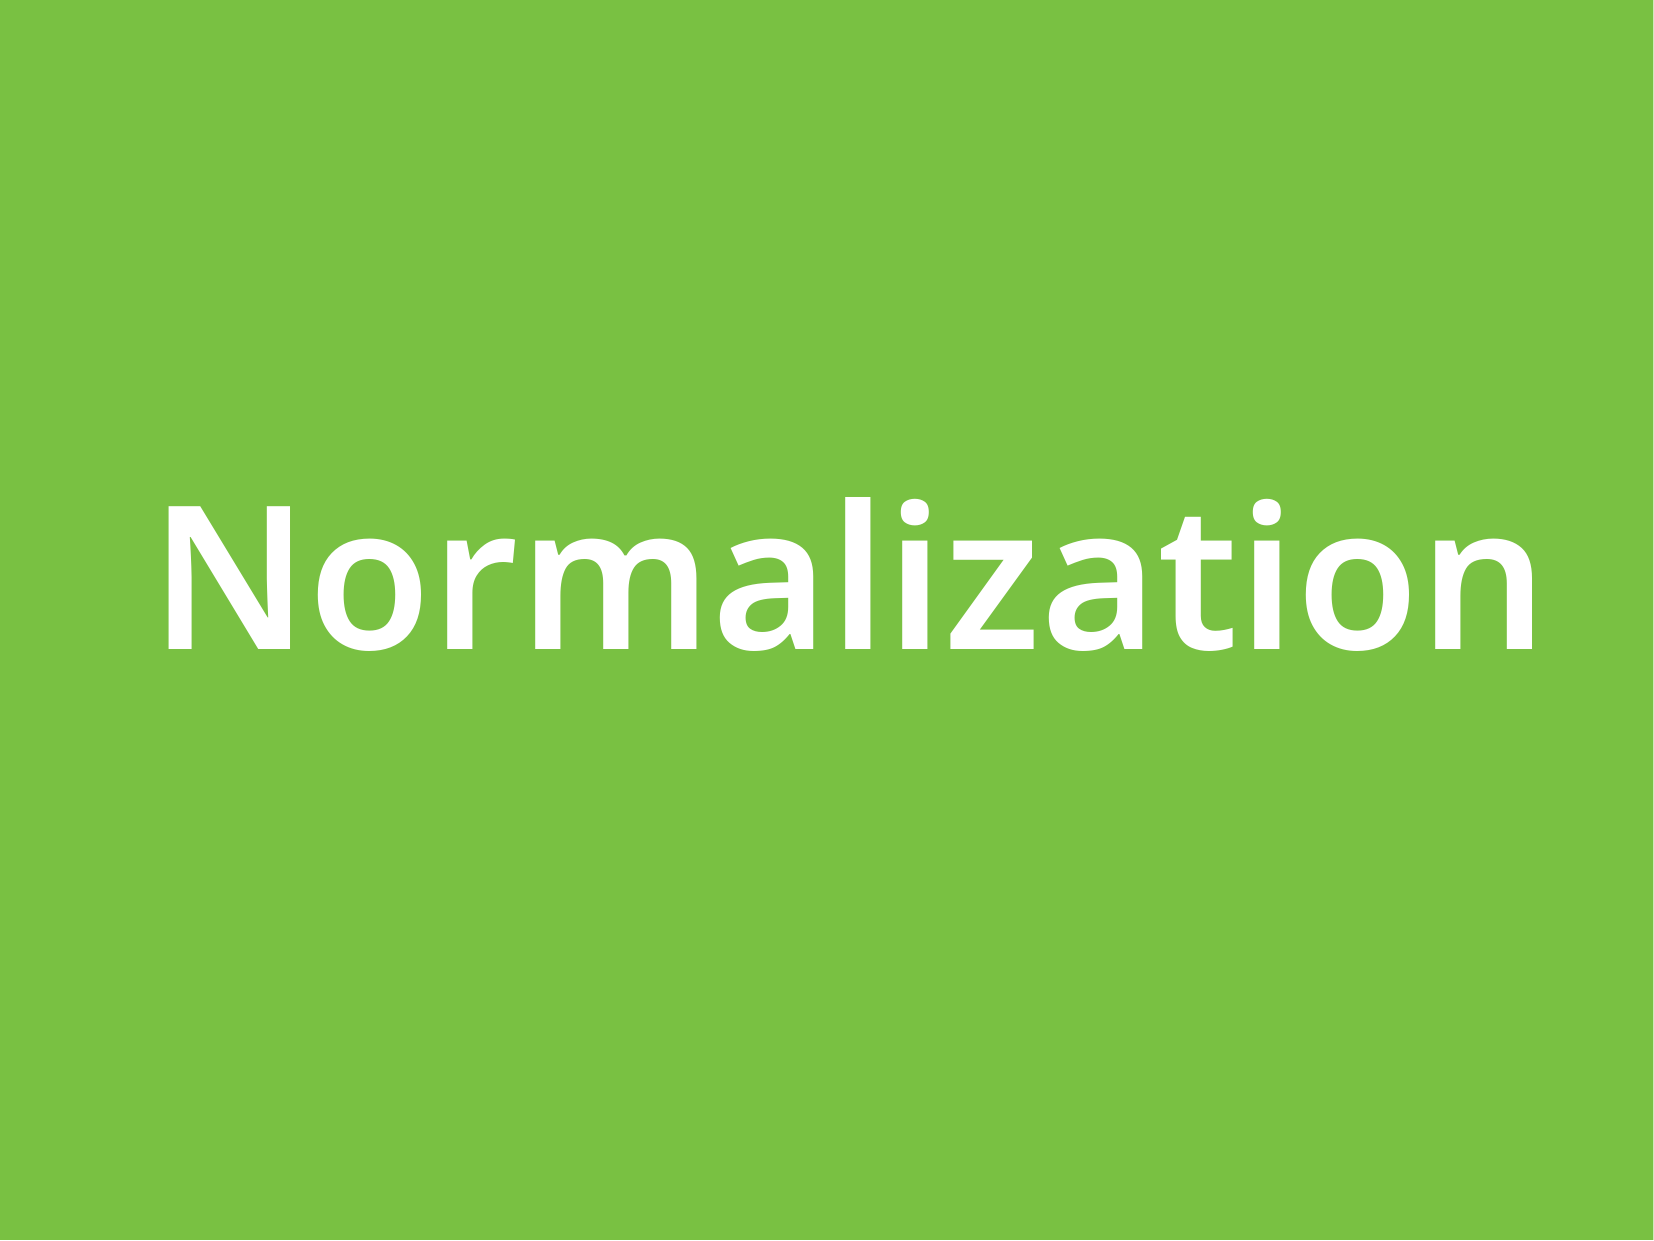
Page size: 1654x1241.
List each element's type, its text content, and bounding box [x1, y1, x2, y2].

title Normalization [105, 434, 1594, 709]
